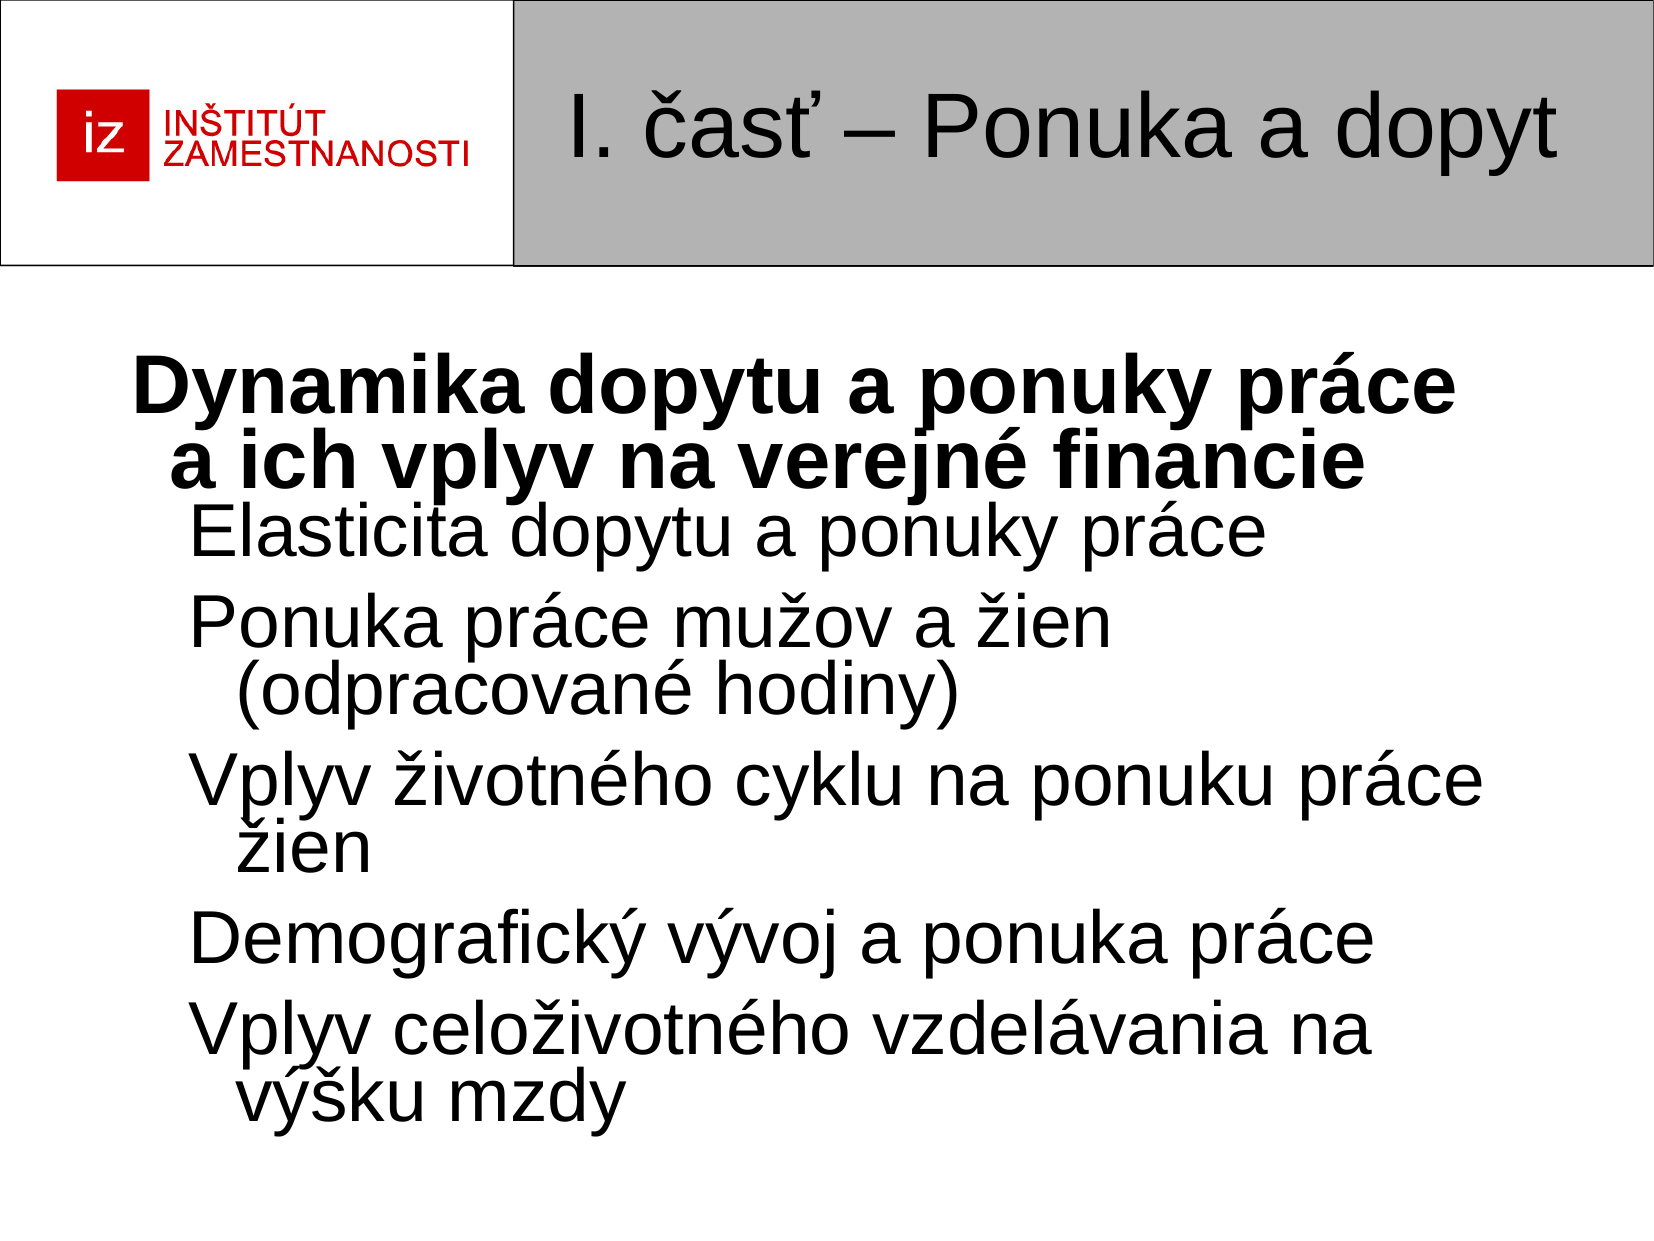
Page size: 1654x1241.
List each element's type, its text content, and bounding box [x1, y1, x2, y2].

picture [5, 8, 513, 257]
list Dynamika dopytu a ponuky práce a ich vplyv na verejné financie Elasticita dopytu a ponuky práce Ponuka práce mužov a žien (odpracované hodiny) Vplyv životného cyklu na ponuku práce žien Demografický vývoj a ponuka práce Vplyv celoživotného vzdelávania na výšku mzdy [94, 354, 1506, 1154]
title I. časť – Ponuka a dopyt [561, 29, 1565, 237]
text_box [0, 0, 1654, 266]
